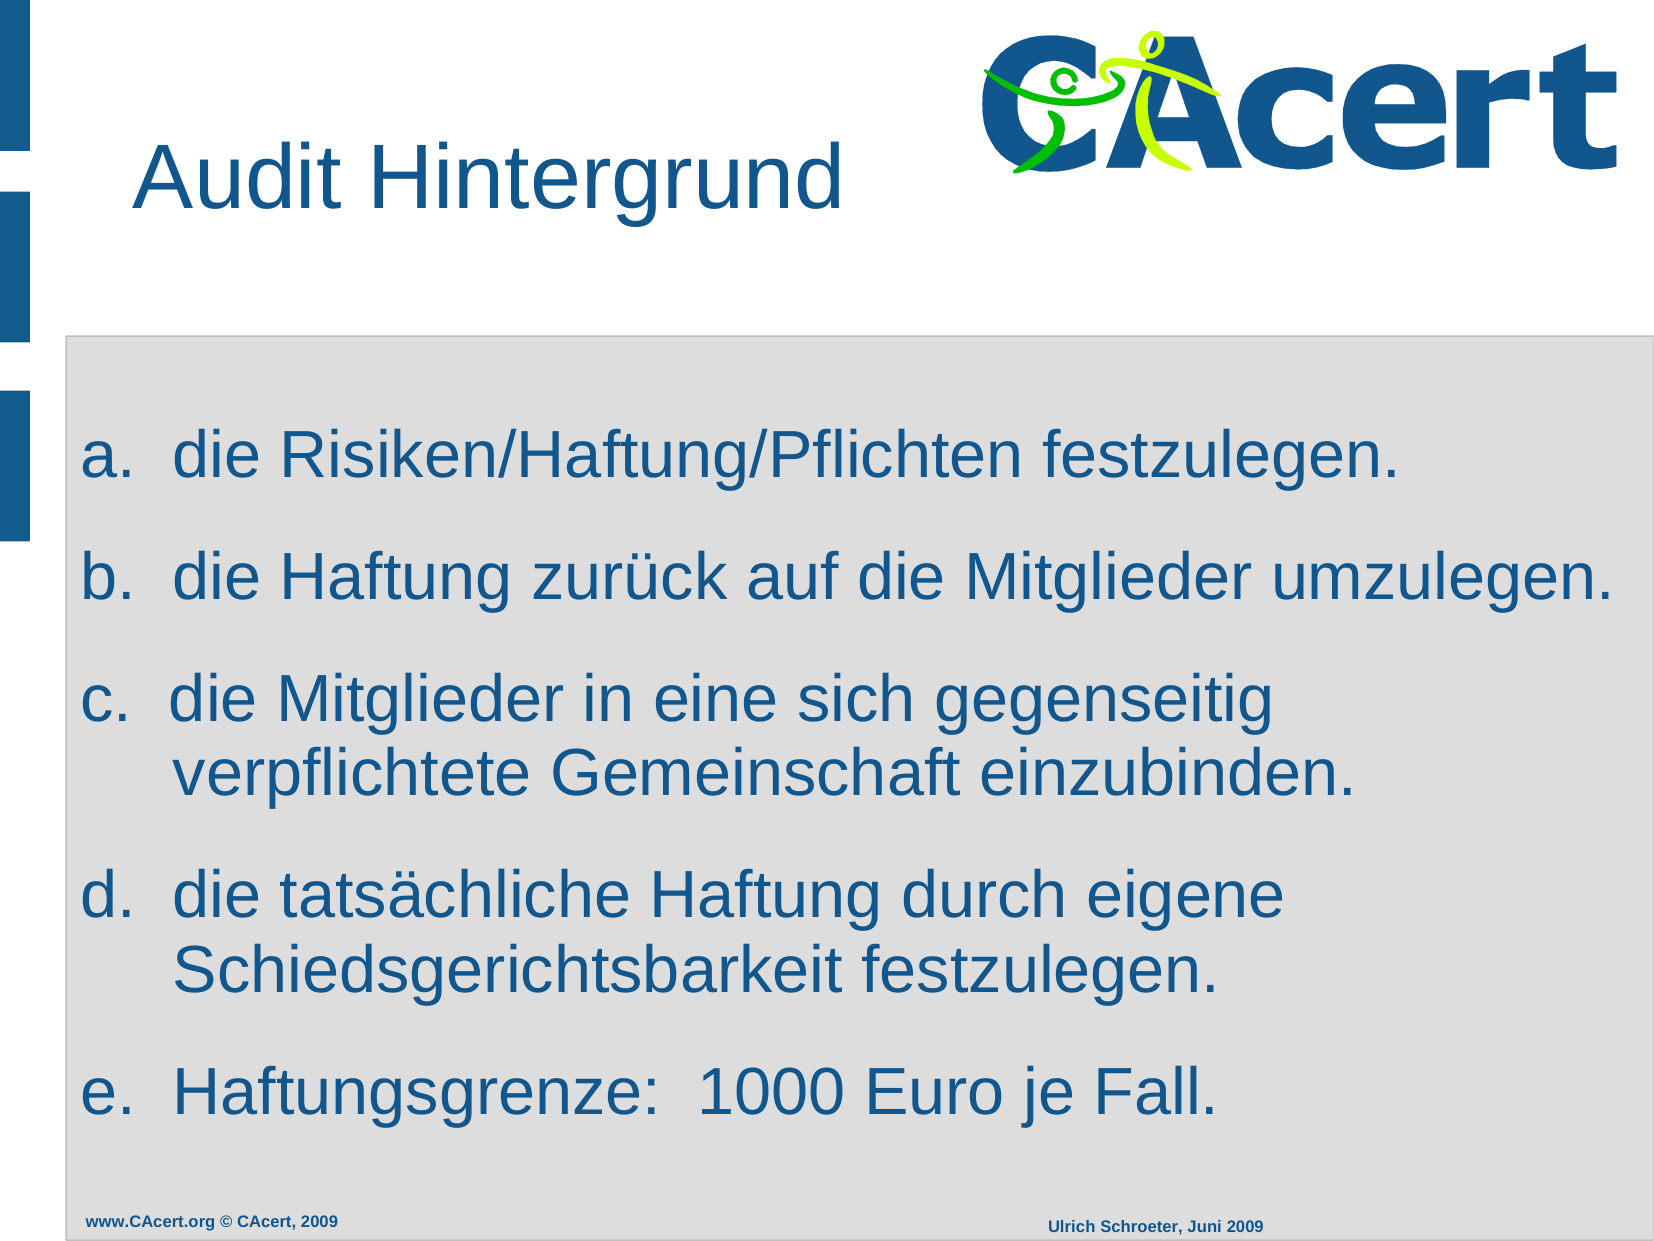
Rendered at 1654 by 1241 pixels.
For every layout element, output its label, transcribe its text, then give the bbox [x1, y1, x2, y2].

text_box Audit Hintergrund [118, 118, 862, 236]
text_box a. die Risiken/Haftung/Pflichten festzulegen. b. die Haftung zurück auf die Mitglieder umzulegen. c. die Mitglieder in eine sich gegenseitig verpflichtete Gemeinschaft einzubinden. d. die tatsächliche Haftung durch eigene Schiedsgerichtsbarkeit festzulegen. e. Haftungsgrenze: 1000 Euro je Fall. [65, 409, 1632, 1137]
